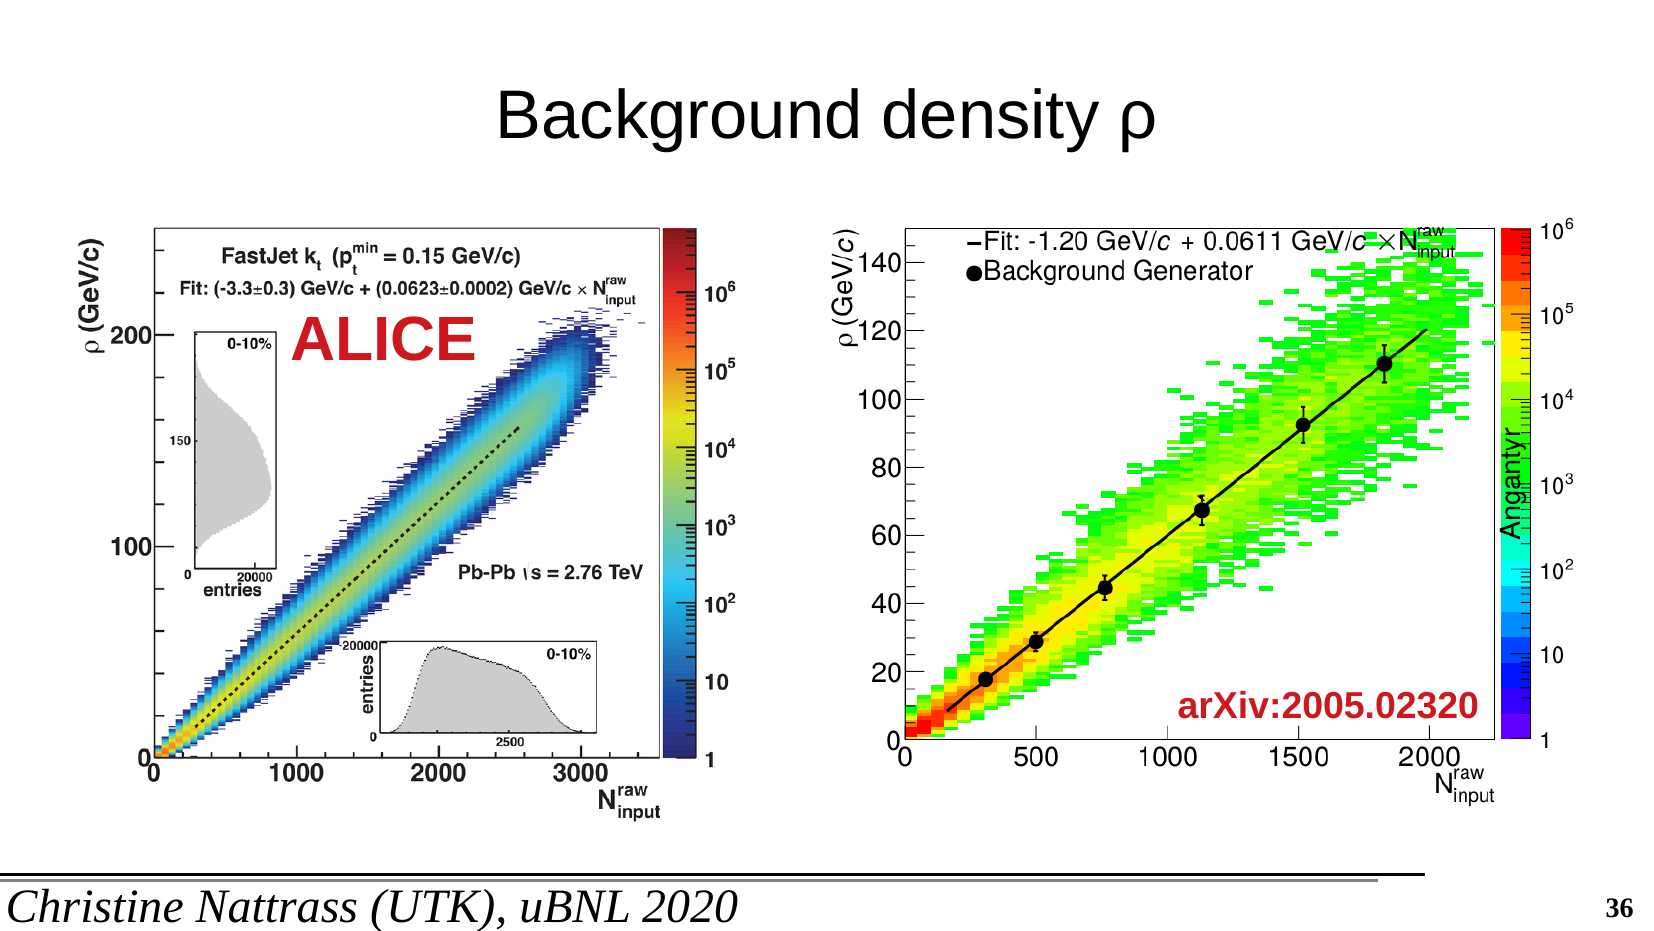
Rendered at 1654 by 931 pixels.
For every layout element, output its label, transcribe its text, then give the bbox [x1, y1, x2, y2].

picture [825, 209, 1579, 811]
title Background density ρ [82, 37, 1571, 193]
text_box arXiv:2005.02320 [1163, 677, 1554, 762]
picture [42, 221, 772, 822]
text_box ALICE [275, 296, 516, 382]
